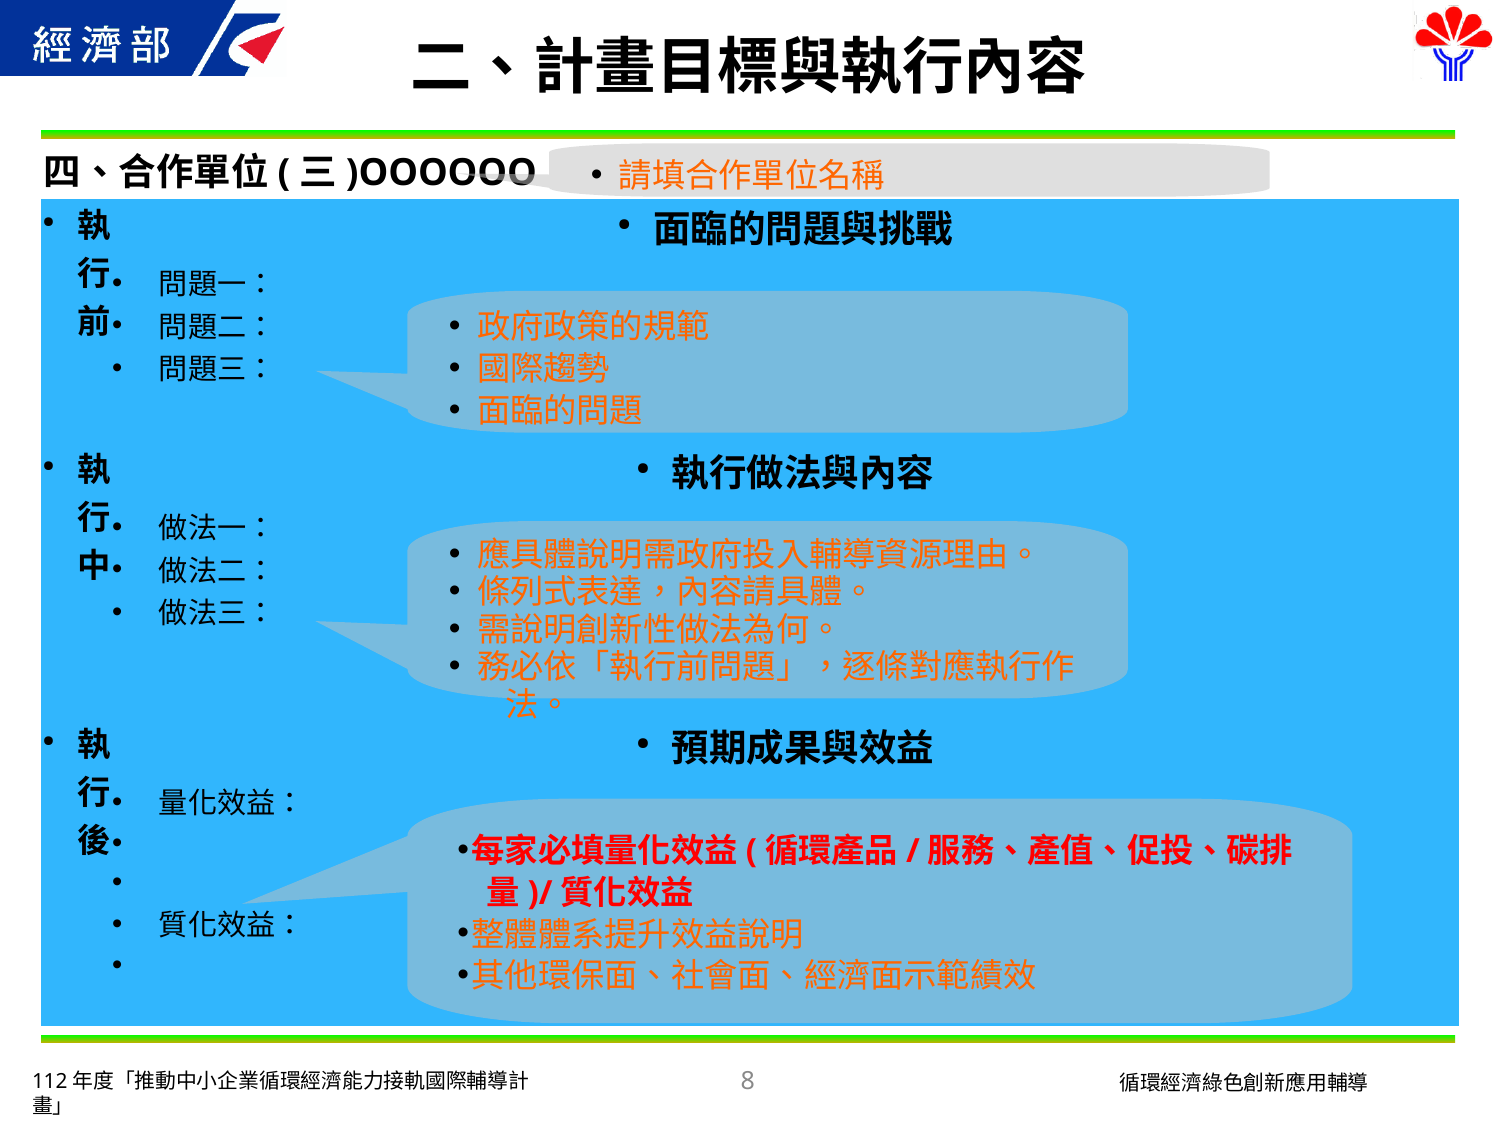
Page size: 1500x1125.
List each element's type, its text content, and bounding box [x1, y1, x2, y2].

table_header 執行前 [41, 200, 112, 443]
table_cell 問題一： 問題二： 問題三： [112, 261, 1459, 443]
text_box 每家必填量化效益(循環產品/服務、產值、促投、碳排量)/質化效益 整體體系提升效益說明 其他環保面、社會面、經濟面示範績效 [242, 798, 1353, 1024]
text_box 8 [572, 1051, 923, 1112]
table_cell 預期成果與效益 [112, 718, 1459, 780]
table_cell 執行中 [41, 443, 112, 718]
text_box 請填合作單位名稱 [457, 143, 1270, 197]
text_box 應具體說明需政府投入輔導資源理由。 條列式表達，內容請具體。 需說明創新性做法為何。 務必依「執行前問題」，逐條對應執行作法。 [315, 521, 1128, 699]
table_cell 執行後 [41, 718, 112, 1026]
table_cell 做法一： 做法二： 做法三： [112, 505, 1459, 718]
table_header 面臨的問題與挑戰 [112, 199, 1459, 261]
text_box 政府政策的規範 國際趨勢 面臨的問題 [315, 290, 1128, 433]
text_box 四、合作單位(三)OOOOOO [29, 139, 552, 200]
table_cell 執行做法與內容 [112, 443, 1459, 505]
title 二、計畫目標與執行內容 [0, 19, 1497, 109]
table_cell 量化效益： 質化效益： [112, 780, 1459, 1026]
